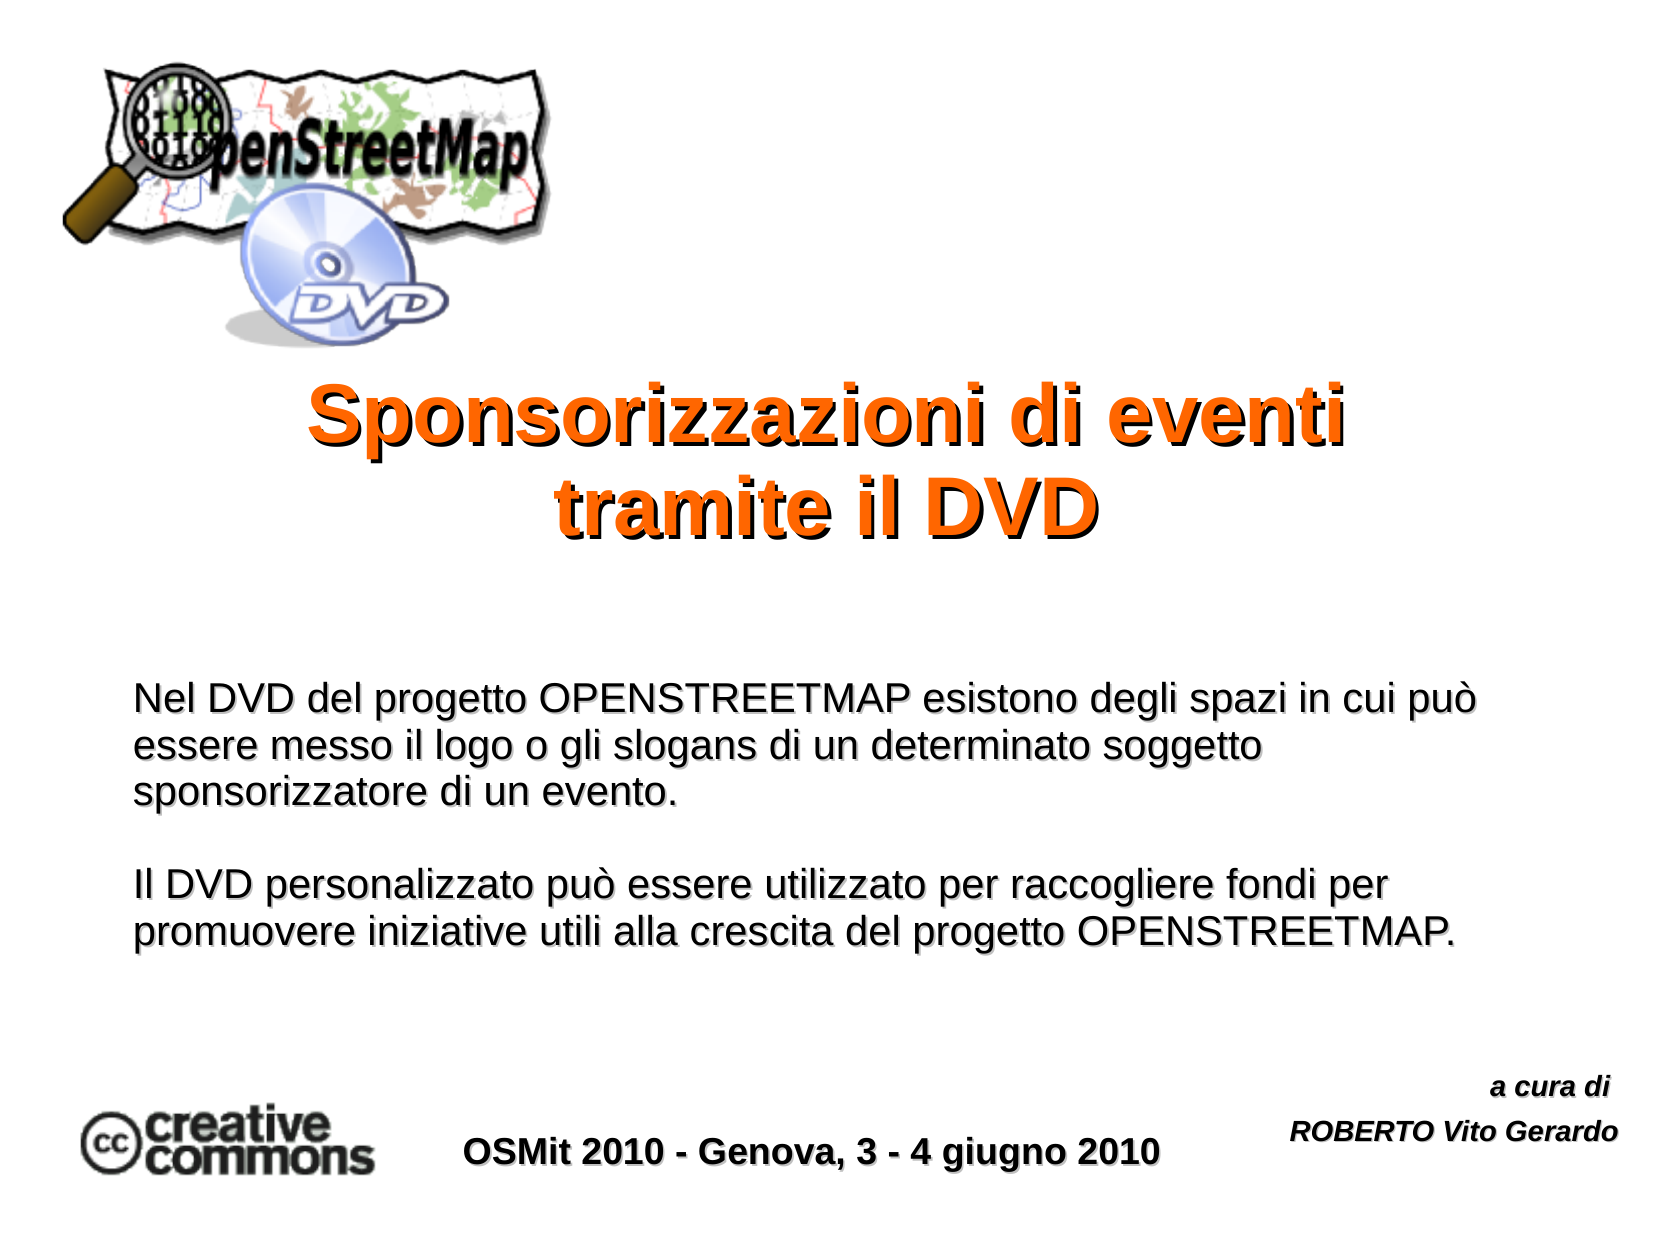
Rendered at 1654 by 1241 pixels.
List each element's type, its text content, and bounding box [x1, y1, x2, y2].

text_box a cura di ROBERTO Vito Gerardo [1122, 1062, 1634, 1184]
picture [59, 58, 591, 355]
picture [79, 1099, 384, 1182]
text_box Sponsorizzazioni di eventi tramite il DVD [177, 360, 1477, 562]
text_box OSMit 2010 - Genova, 3 - 4 giugno 2010 [354, 1123, 1122, 1182]
text_box Nel DVD del progetto OPENSTREETMAP esistono degli spazi in cui può essere messo il logo o gli slogans di un determinato soggetto sponsorizzatore di un evento. Il DVD personalizzato può essere utilizzato per raccogliere fondi per promuovere iniziative utili alla crescita del progetto OPENSTREETMAP. [118, 584, 1565, 1087]
